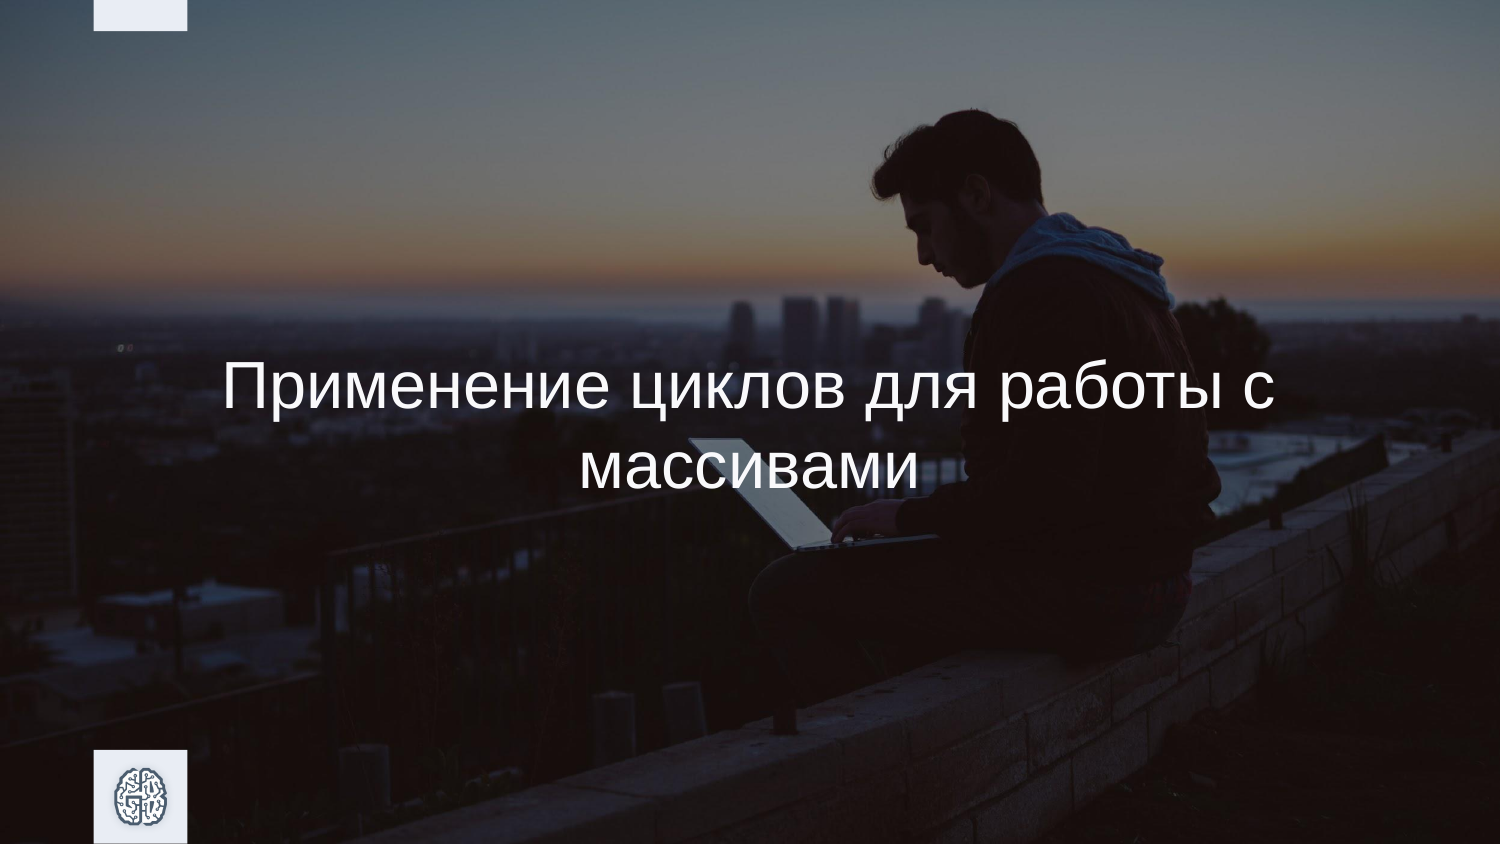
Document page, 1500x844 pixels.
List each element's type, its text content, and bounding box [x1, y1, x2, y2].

picture [0, 0, 1500, 844]
text_box Применение циклов для работы с массивами [187, 93, 1312, 750]
picture [106, 760, 175, 834]
